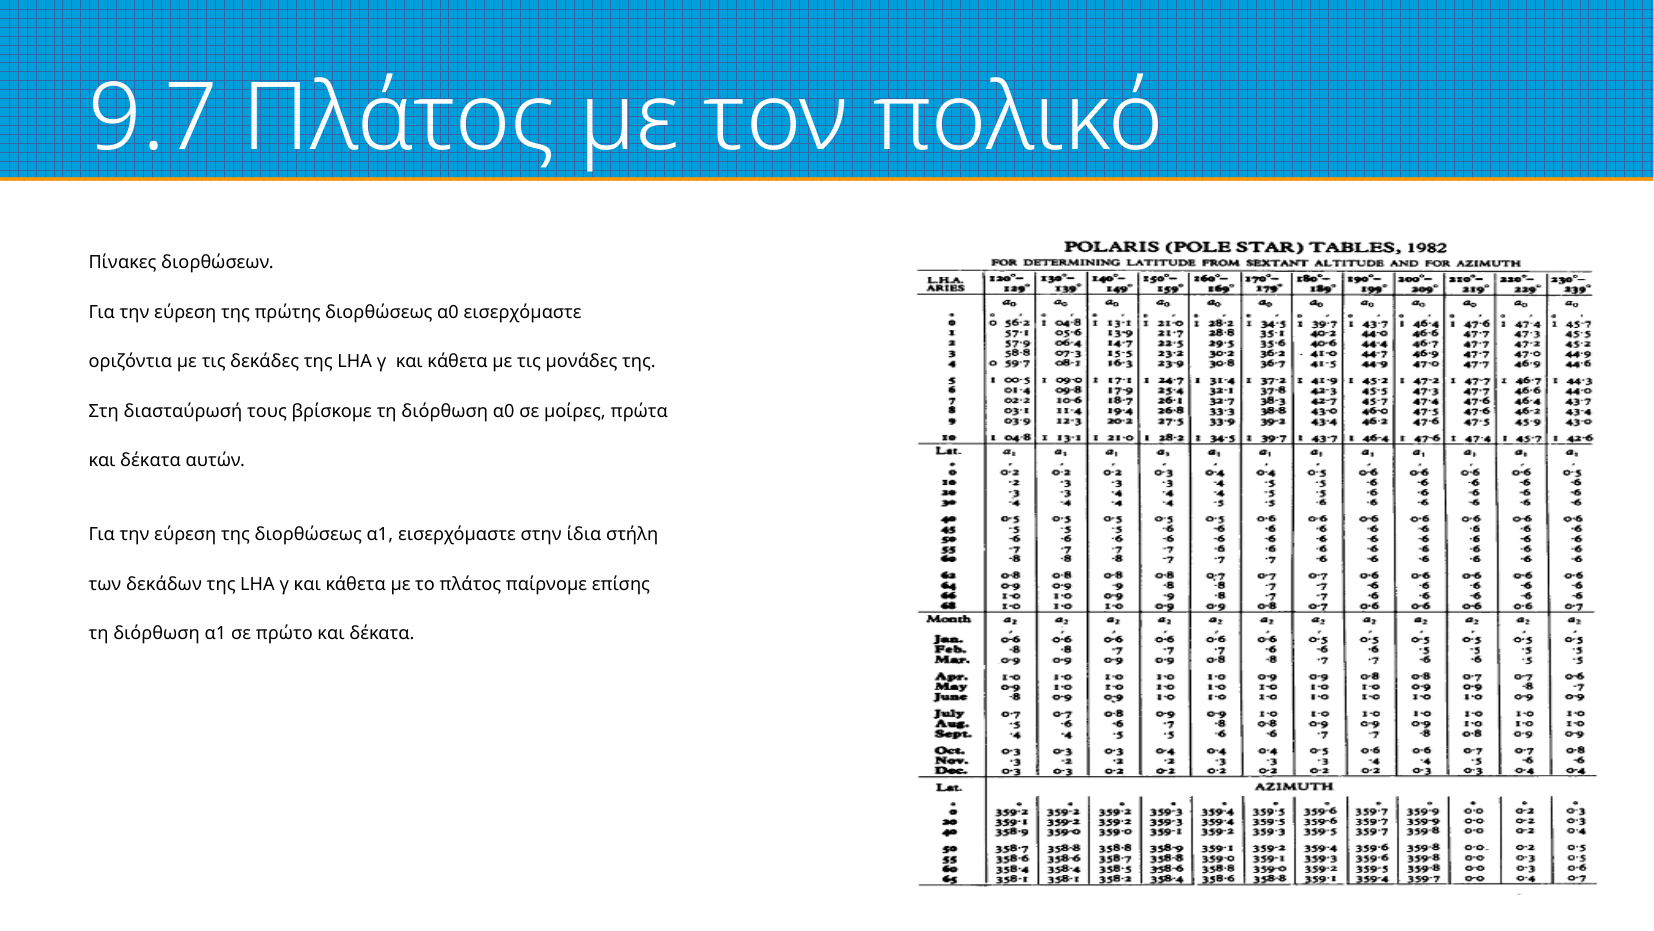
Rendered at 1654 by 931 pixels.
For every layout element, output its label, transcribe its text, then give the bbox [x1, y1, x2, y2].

list Πίνακες διορθώσεων. Για την εύρεση της πρώτης διορθώσεως α0 εισερχόμαστε οριζόντια µε τις δεκάδες της LΗΑ γ και κάθετα µε τις μονάδες της. Στη διασταύρωσή τους βρίσκομε τη διόρθωση α0 σε µοίρες, πρώτα και δέκατα αυτών. Για την εύρεση της διορθώσεως α1, εισερχόμαστε στην ίδια στήλη των δεκάδων της LΗΑ γ και κάθετα με το πλάτος παίρνομε επίσης τη διόρθωση α1 σε πρώτο και δέκατα. [88, 249, 863, 826]
title 9.7 Πλάτος με τον πολικό [88, 14, 1565, 178]
picture [900, 224, 1613, 901]
